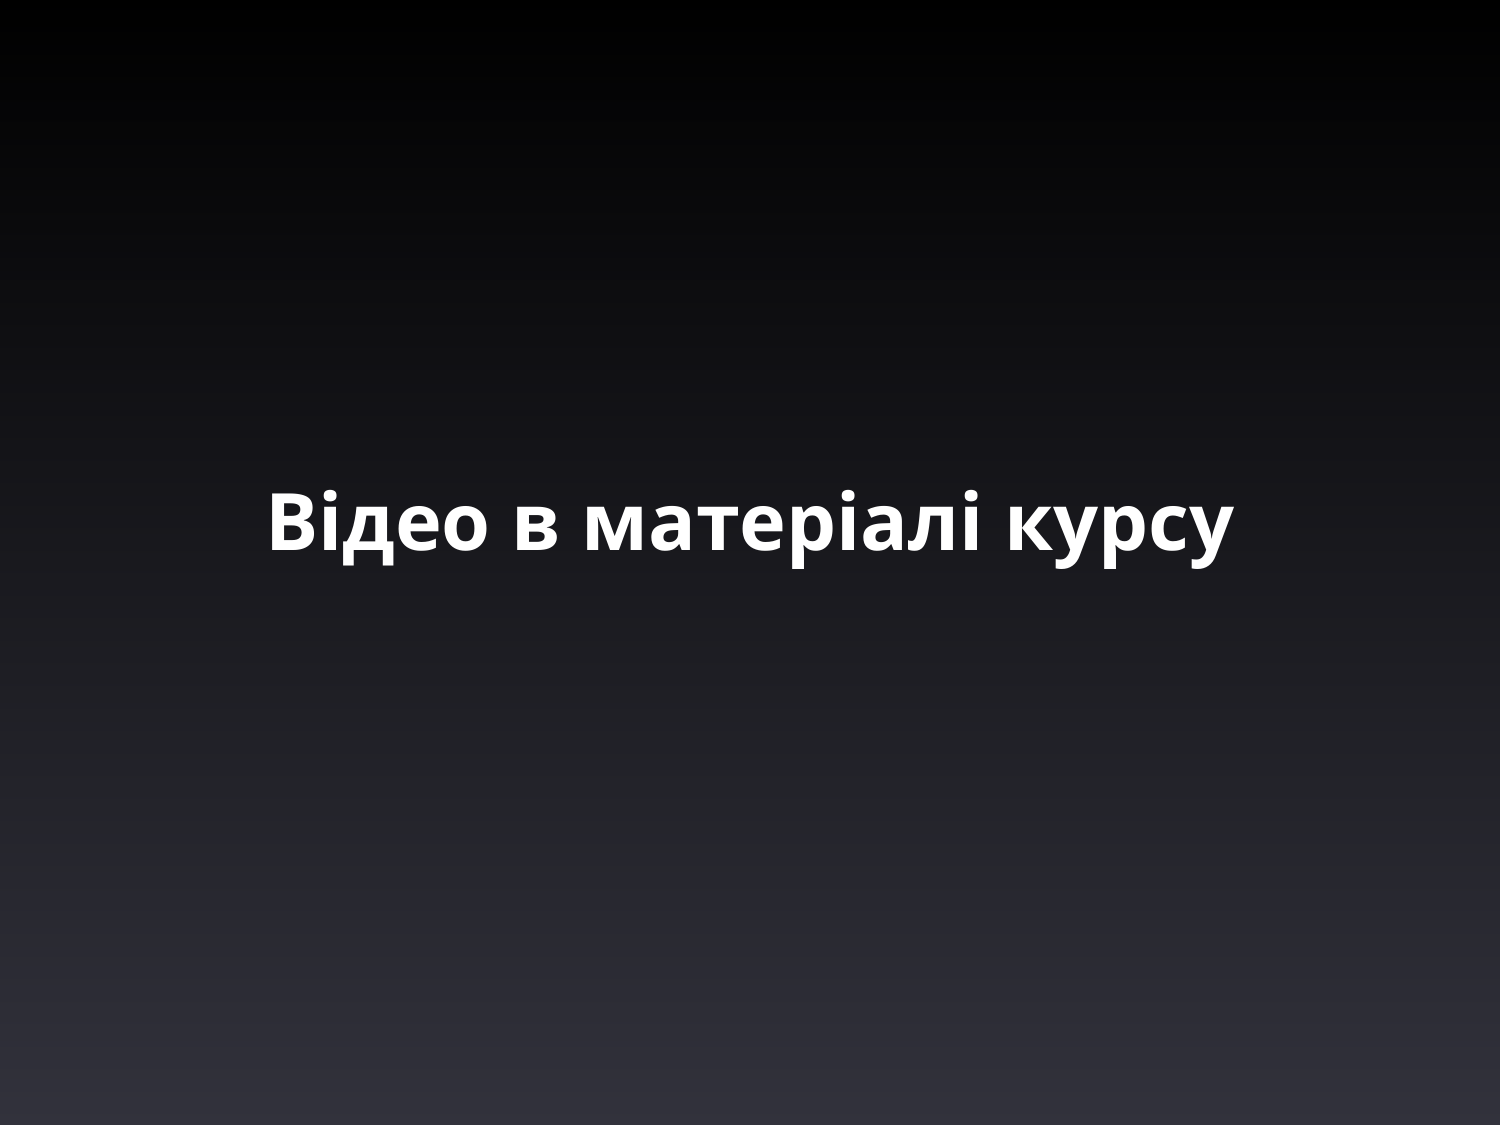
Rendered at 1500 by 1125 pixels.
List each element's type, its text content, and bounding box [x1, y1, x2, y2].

title Відео в матеріалі курсу [62, 424, 1438, 613]
